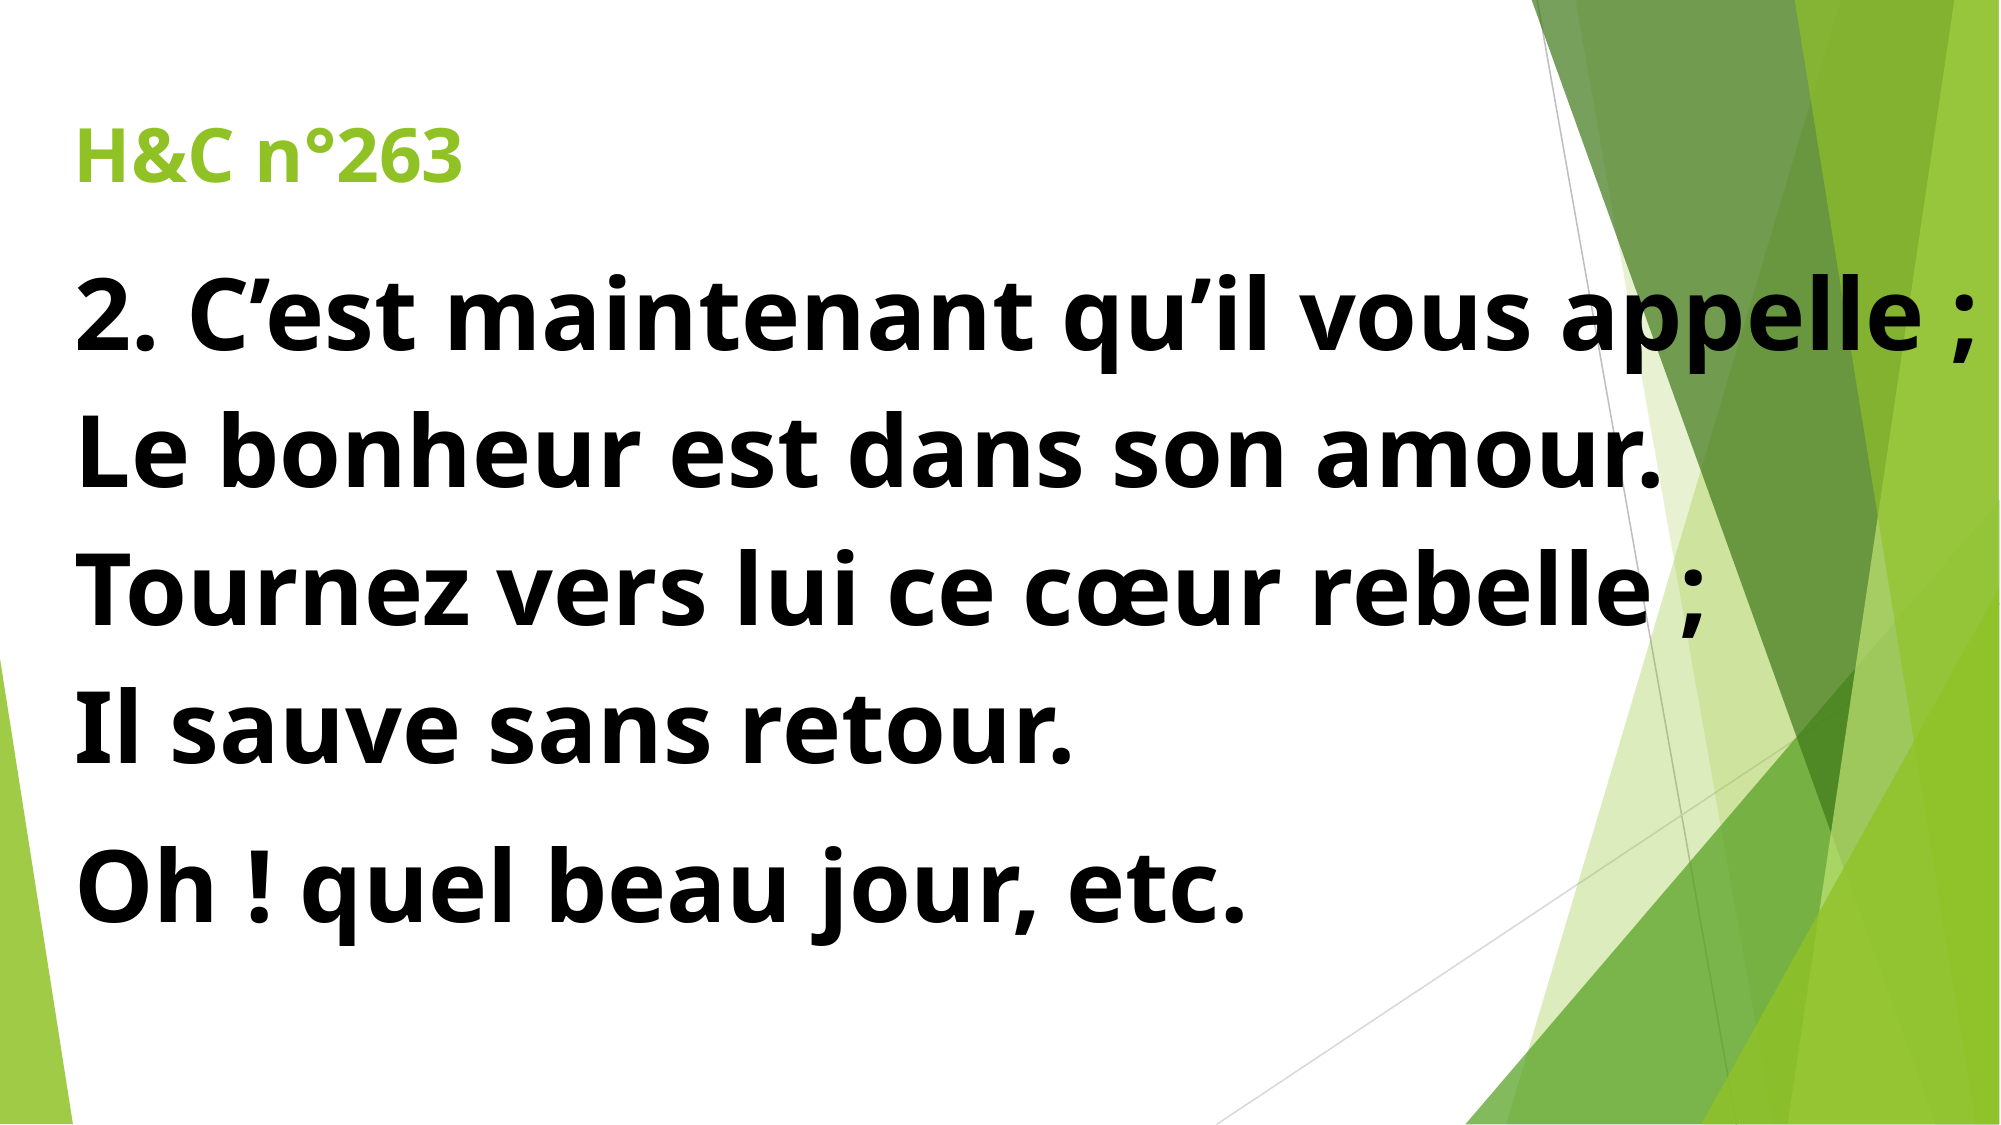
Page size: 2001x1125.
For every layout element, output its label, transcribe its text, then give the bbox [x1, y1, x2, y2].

text_box H&C n°263 [59, 99, 1522, 224]
text_box 2. C’est maintenant qu’il vous appelle ; Le bonheur est dans son amour. Tournez vers lui ce cœur rebelle ; Il sauve sans retour. Oh ! quel beau jour, etc. [59, 224, 2001, 1063]
